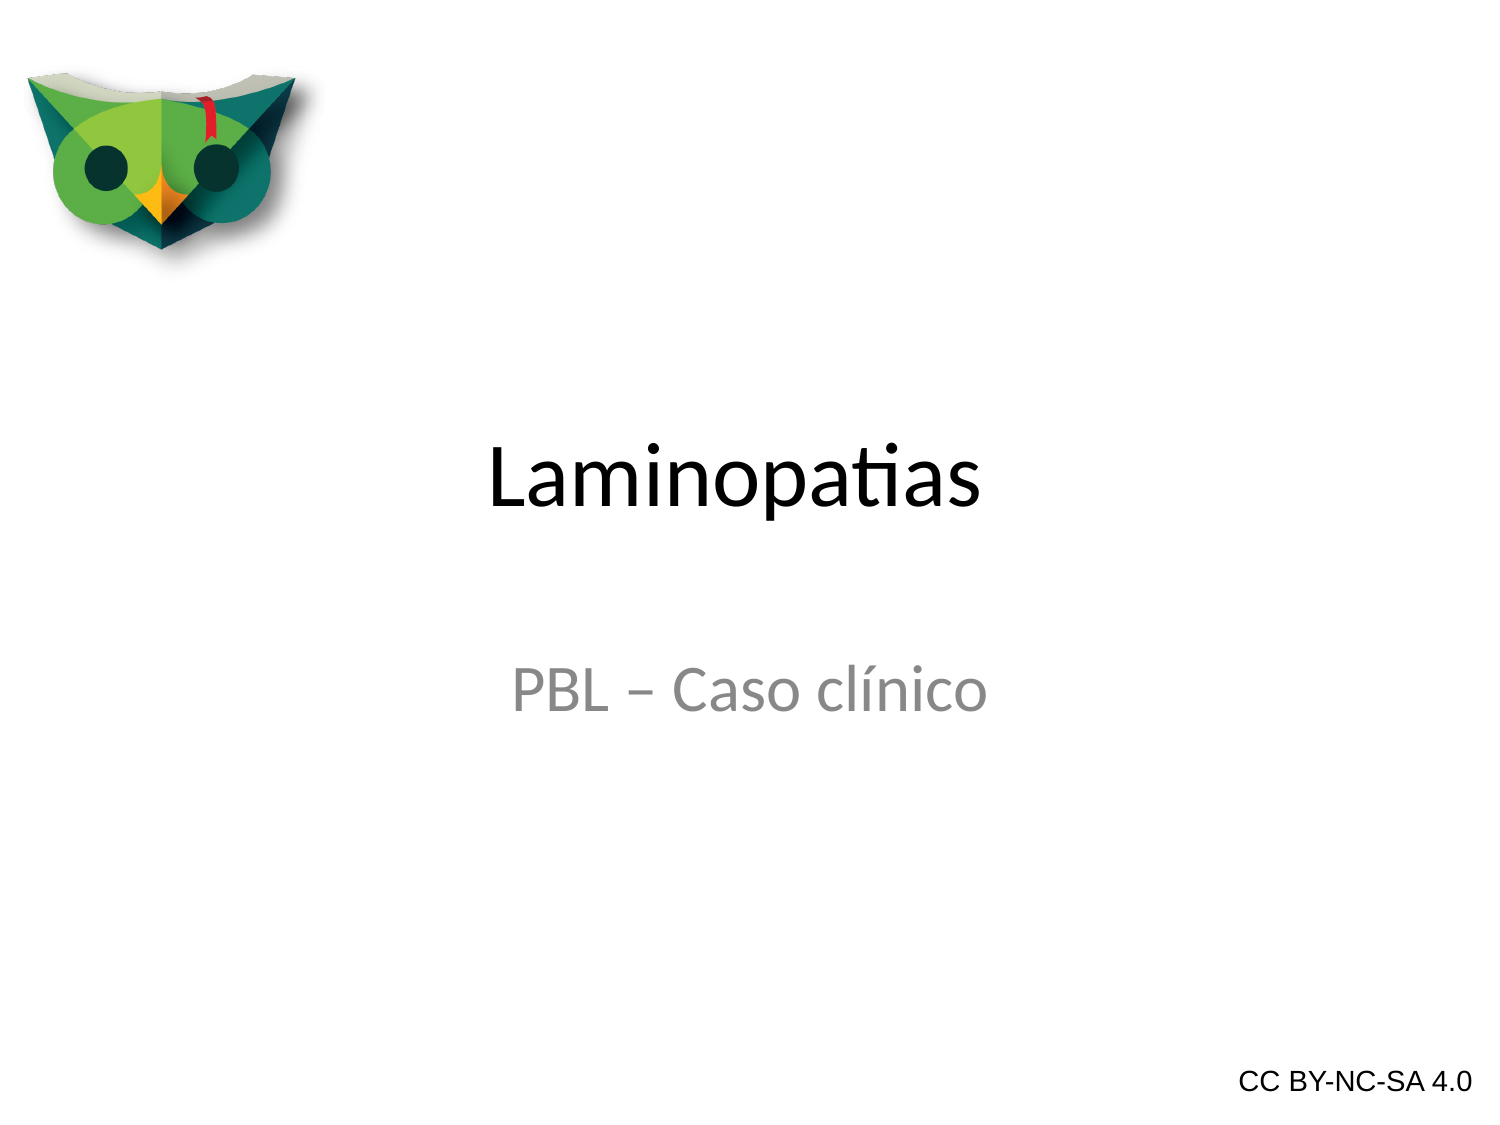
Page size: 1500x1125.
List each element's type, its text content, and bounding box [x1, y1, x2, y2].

picture [24, 12, 325, 312]
subtitle PBL – Caso clínico [225, 637, 1275, 925]
text_box CC BY-NC-SA 4.0 [1188, 1046, 1488, 1112]
title Laminopatias [112, 349, 1388, 591]
